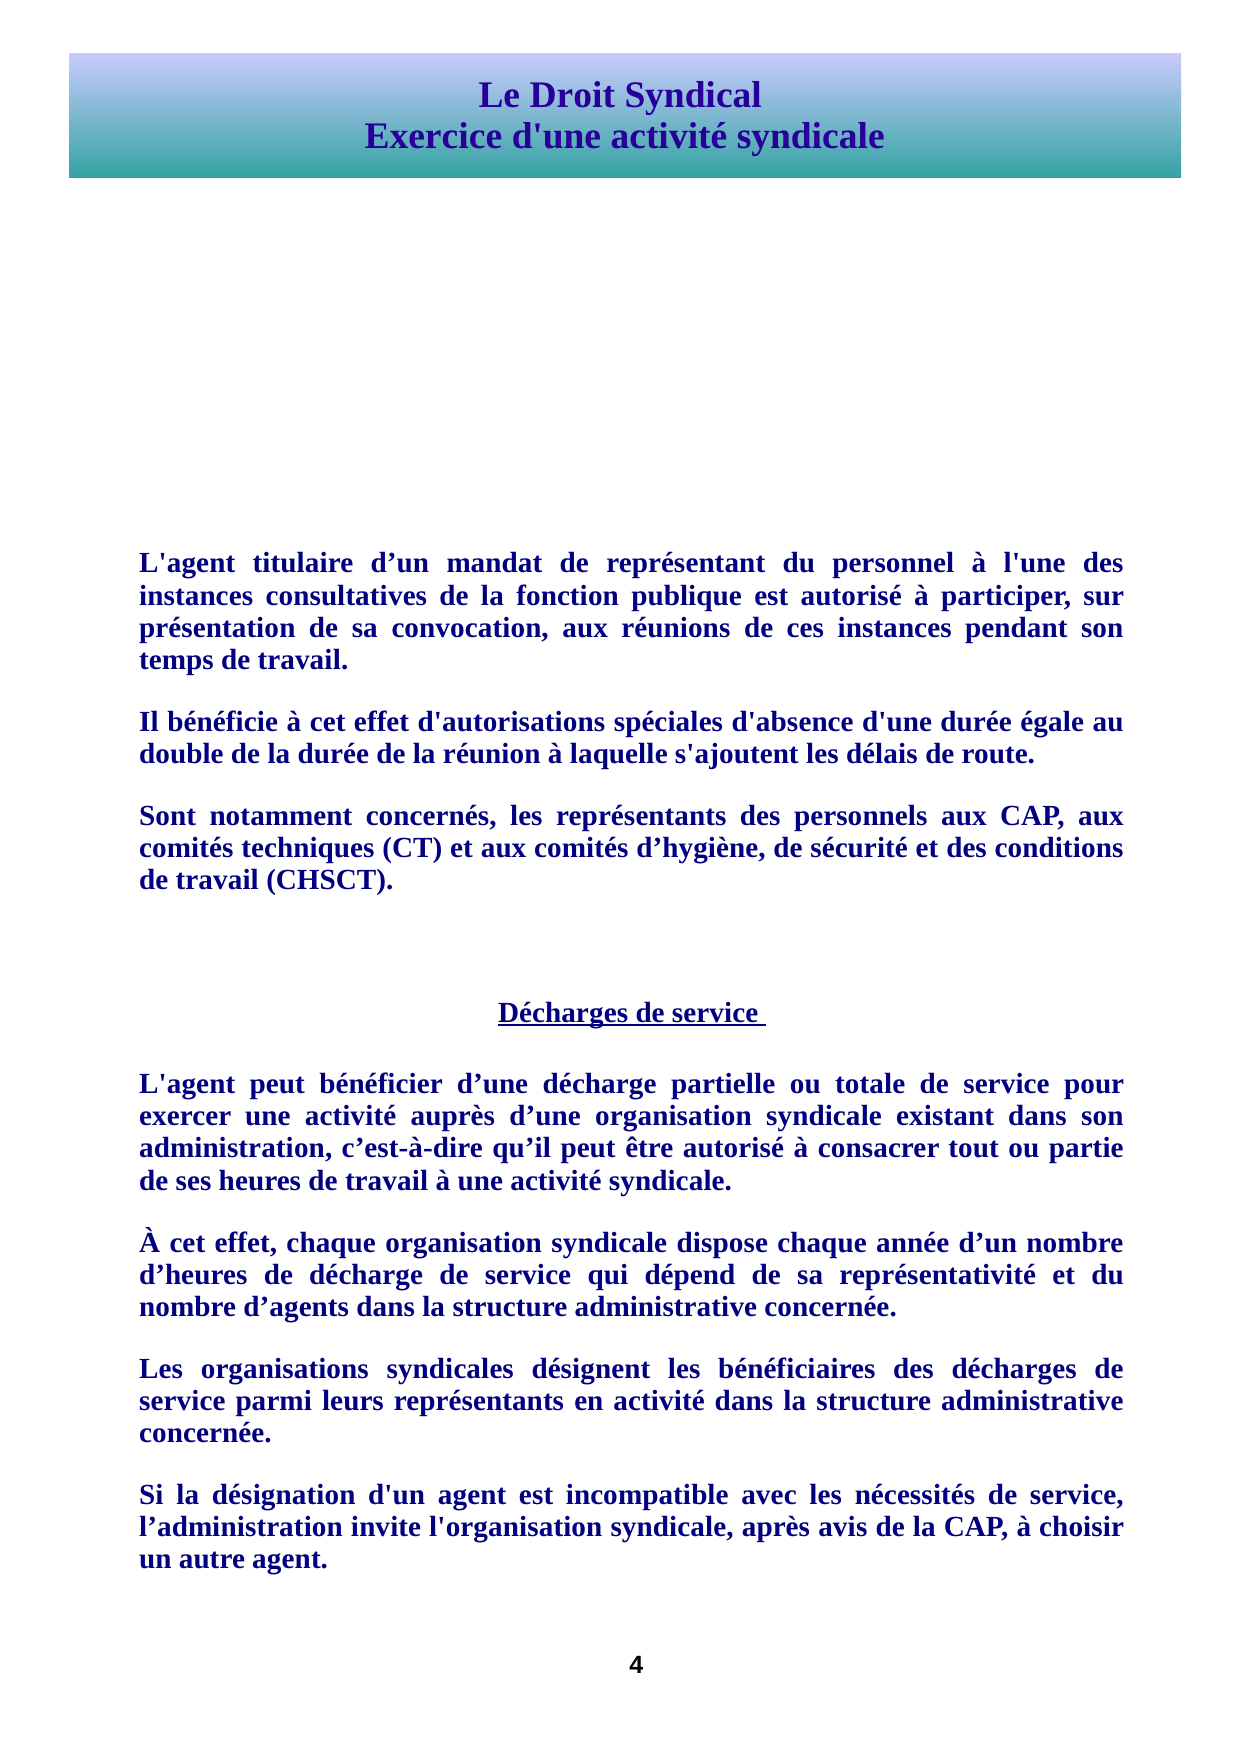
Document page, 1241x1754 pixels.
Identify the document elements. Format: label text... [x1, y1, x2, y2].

title Le Droit Syndical Exercice d'une activité syndicale [69, 53, 1182, 178]
list L'agent titulaire d’un mandat de représentant du personnel à l'une des instances consultatives de la fonction publique est autorisé à participer, sur présentation de sa convocation, aux réunions de ces instances pendant son temps de travail. Il bénéficie à cet effet d'autorisations spéciales d'absence d'une durée égale au double de la durée de la réunion à laquelle s'ajoutent les délais de route. Sont notamment concernés, les représentants des personnels aux CAP, aux comités techniques (CT) et aux comités d’hygiène, de sécurité et des conditions de travail (CHSCT). Décharges de service L'agent peut bénéficier d’une décharge partielle ou totale de service pour exercer une activité auprès d’une organisation syndicale existant dans son administration, c’est-à-dire qu’il peut être autorisé à consacrer tout ou partie de ses heures de travail à une activité syndicale. À cet effet, chaque organisation syndicale dispose chaque année d’un nombre d’heures de décharge de service qui dépend de sa représentativité et du nombre d’agents dans la structure administrative concernée. Les organisations syndicales désignent les bénéficiaires des décharges de service parmi leurs représentants en activité dans la structure administrative concernée. Si la désignation d'un agent est incompatible avec les nécessités de service, l’administration invite l'organisation syndicale, après avis de la CAP, à choisir un autre agent. [139, 487, 1125, 1663]
picture [59, 59, 1182, 1695]
text_box 4 [614, 1643, 678, 1688]
